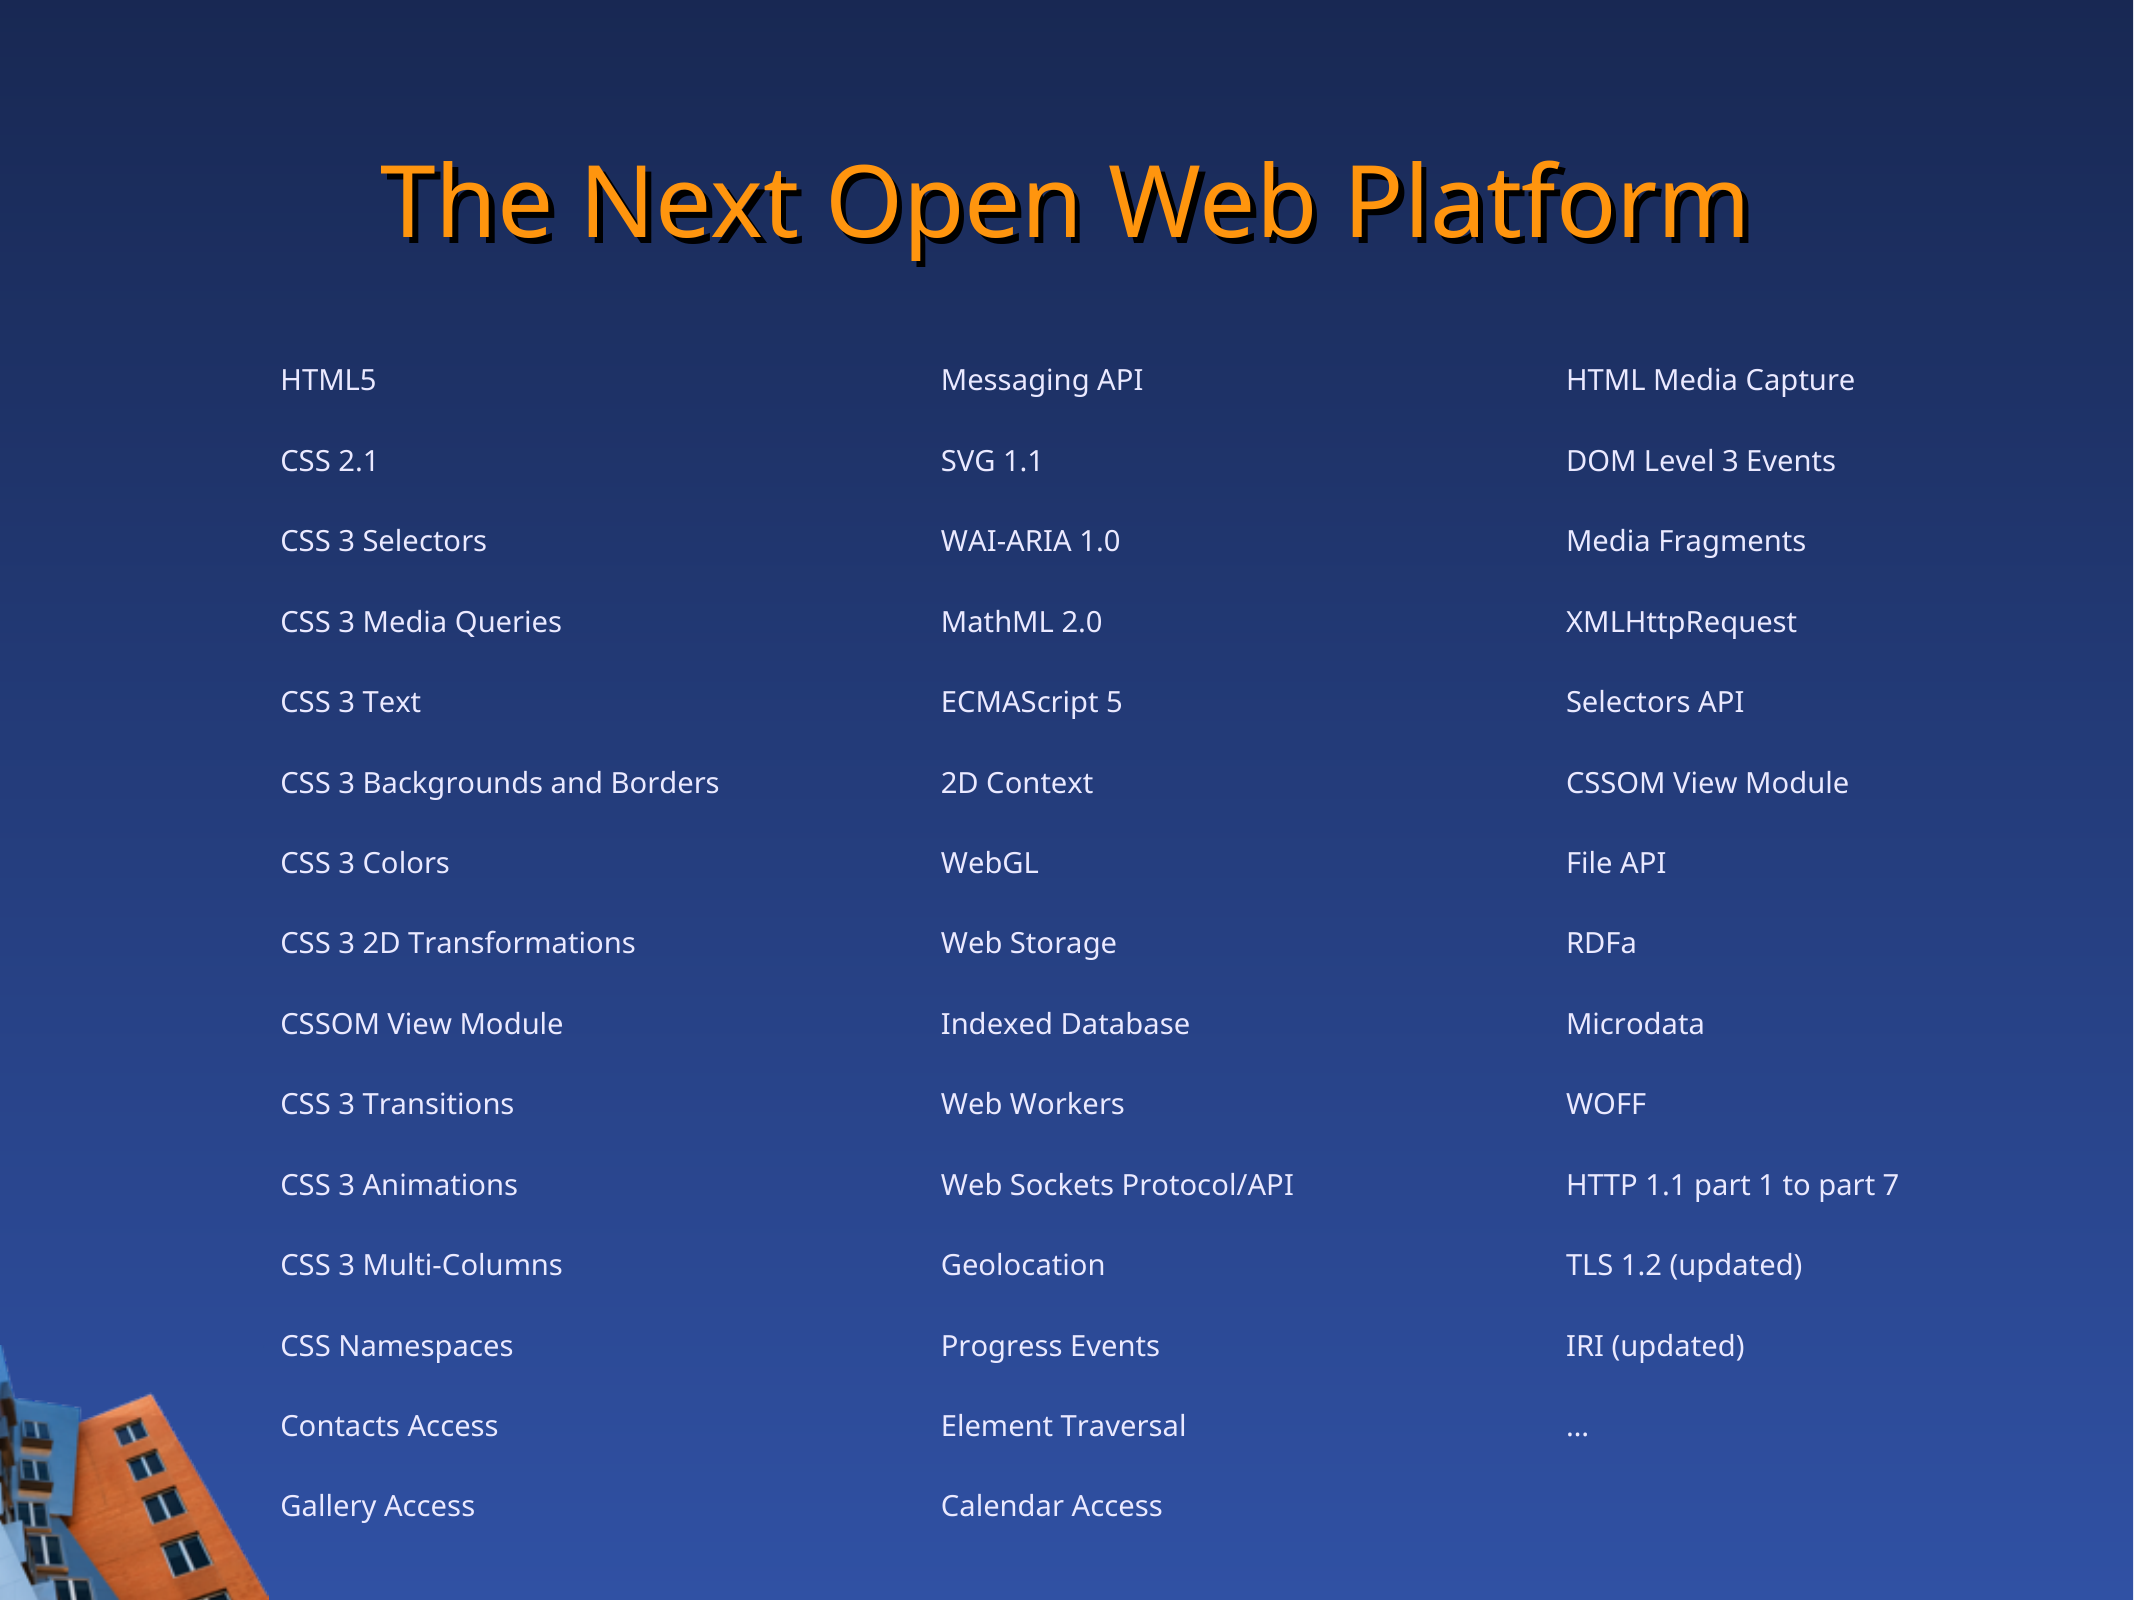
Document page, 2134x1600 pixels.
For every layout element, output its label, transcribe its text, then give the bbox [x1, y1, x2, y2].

text_box Messaging API SVG 1.1 WAI-ARIA 1.0 MathML 2.0 ECMAScript 5 2D Context WebGL Web Storage Indexed Database Web Workers Web Sockets Protocol/API Geolocation Progress Events Element Traversal Calendar Access [925, 354, 1388, 1600]
title The Next Open Web Platform [106, 71, 2027, 324]
text_box HTML5 CSS 2.1 CSS 3 Selectors CSS 3 Media Queries CSS 3 Text CSS 3 Backgrounds and Borders CSS 3 Colors CSS 3 2D Transformations CSSOM View Module CSS 3 Transitions CSS 3 Animations CSS 3 Multi-Columns CSS Namespaces Contacts Access Gallery Access [265, 354, 746, 1600]
picture [0, 1345, 265, 1600]
text_box HTML Media Capture DOM Level 3 Events Media Fragments XMLHttpRequest Selectors API CSSOM View Module File API RDFa Microdata WOFF HTTP 1.1 part 1 to part 7 TLS 1.2 (updated) IRI (updated) … [1551, 354, 1949, 1585]
